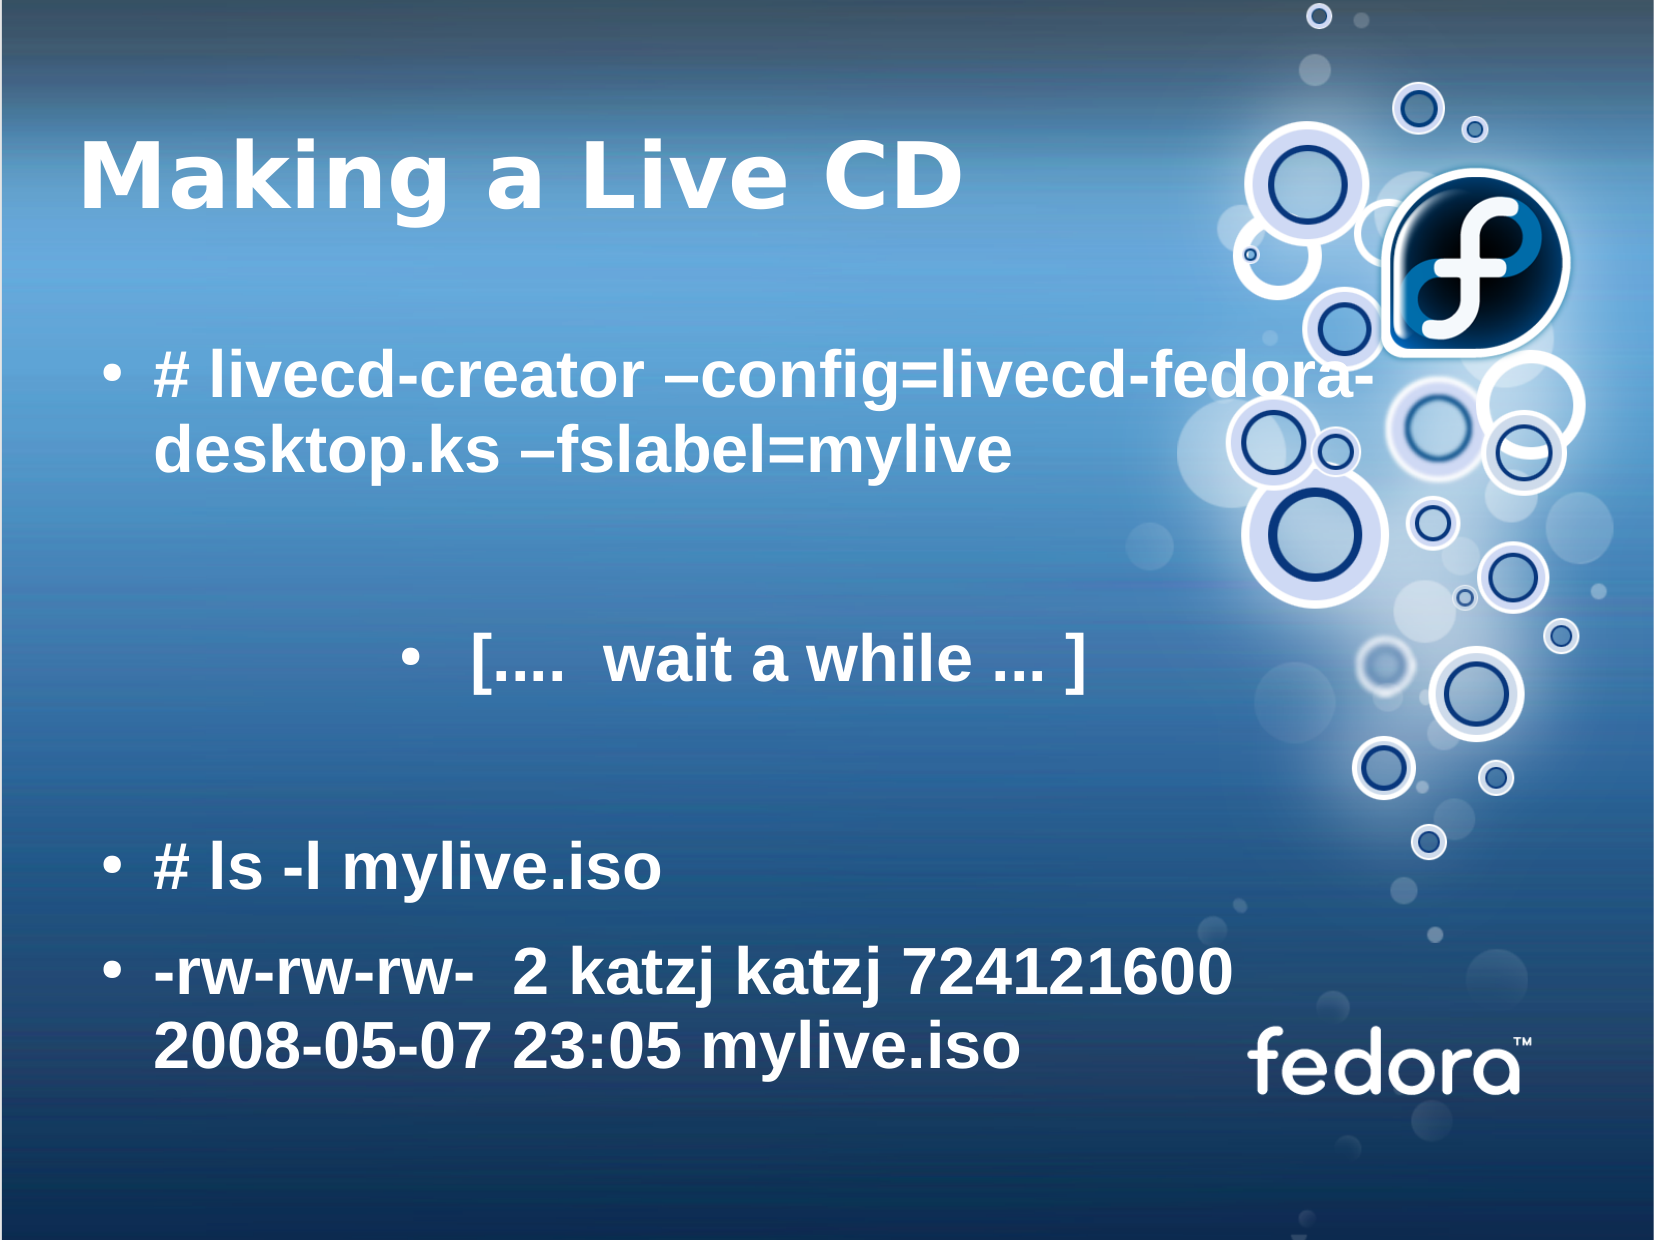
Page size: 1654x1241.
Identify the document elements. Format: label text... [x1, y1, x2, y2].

picture [1, 0, 1654, 1240]
title Making a Live CD [76, 80, 1565, 273]
list # livecd-creator –config=livecd-fedora-desktop.ks –fslabel=mylive [.... wait a while ... ] # ls -l mylive.iso -rw-rw-rw- 2 katzj katzj 724121600 2008-05-07 23:05 mylive.iso [82, 337, 1388, 1142]
